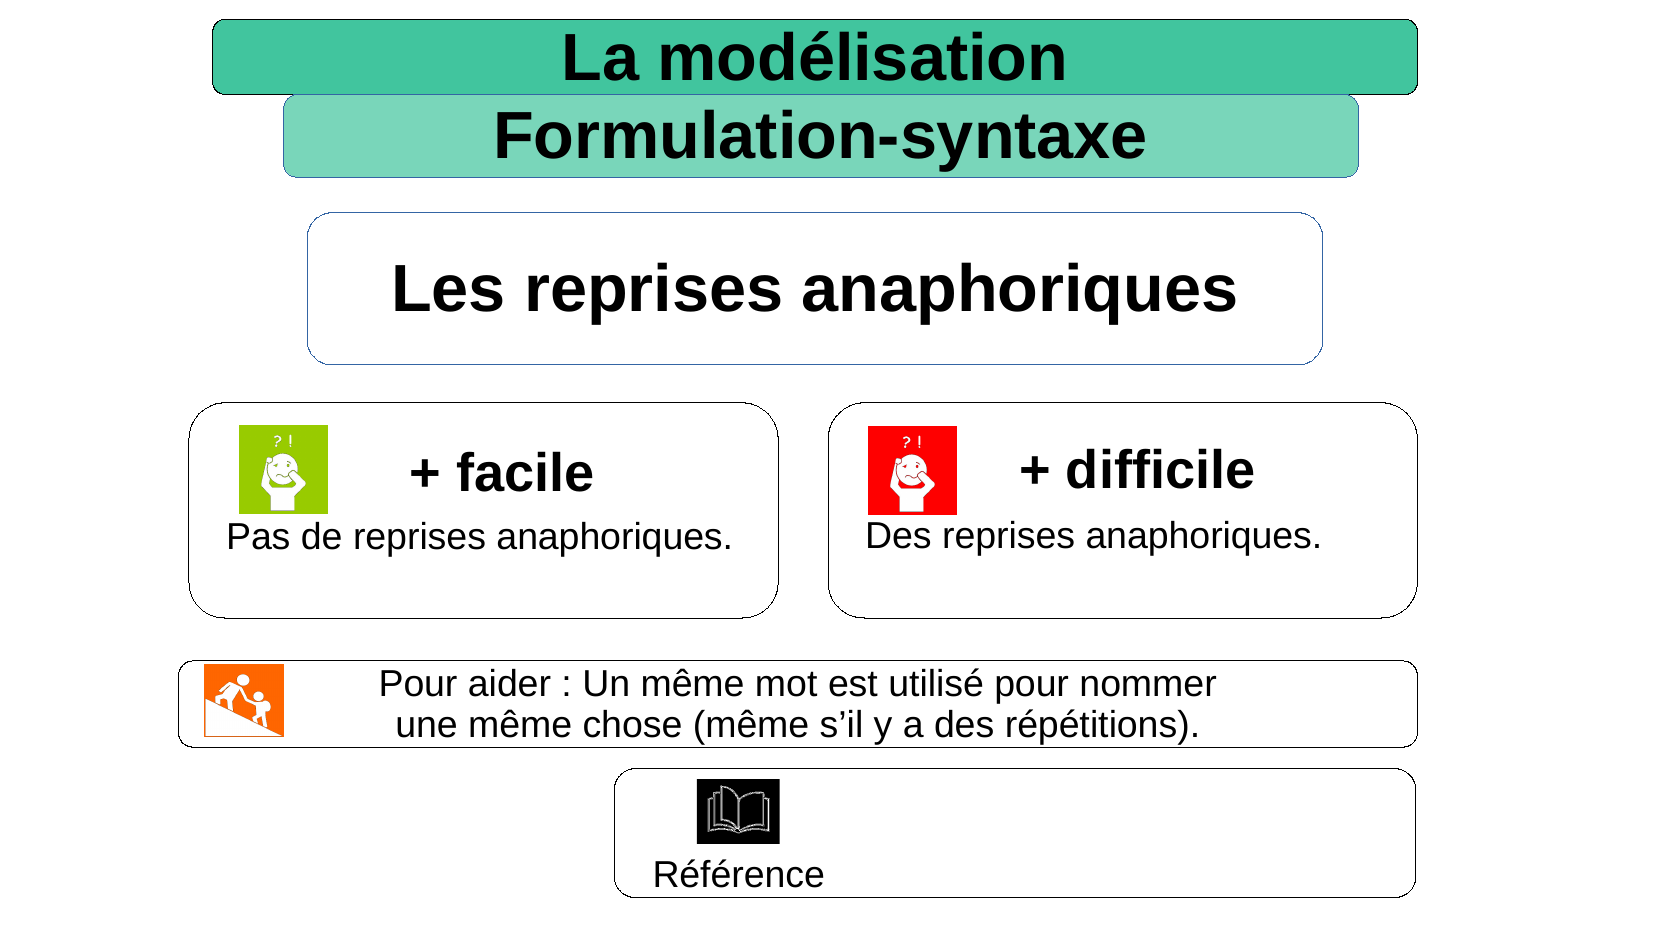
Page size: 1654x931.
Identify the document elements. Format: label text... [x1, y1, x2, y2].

text_box Pour aider : Un même mot est utilisé pour nommer une même chose (même s’il y a des répétitions). [178, 660, 1418, 748]
text_box Formulation-syntaxe [283, 94, 1359, 178]
text_box Les reprises anaphoriques [307, 212, 1323, 365]
text_box Des reprises anaphoriques. [850, 507, 1418, 655]
text_box + difficile [968, 432, 1307, 507]
text_box Pas de reprises anaphoriques. [211, 507, 779, 656]
picture [204, 664, 284, 737]
text_box + facile [333, 435, 672, 507]
text_box Référence [637, 845, 851, 903]
picture [868, 426, 957, 507]
text_box La modélisation [212, 19, 1418, 95]
picture [239, 425, 328, 507]
picture [696, 779, 780, 844]
